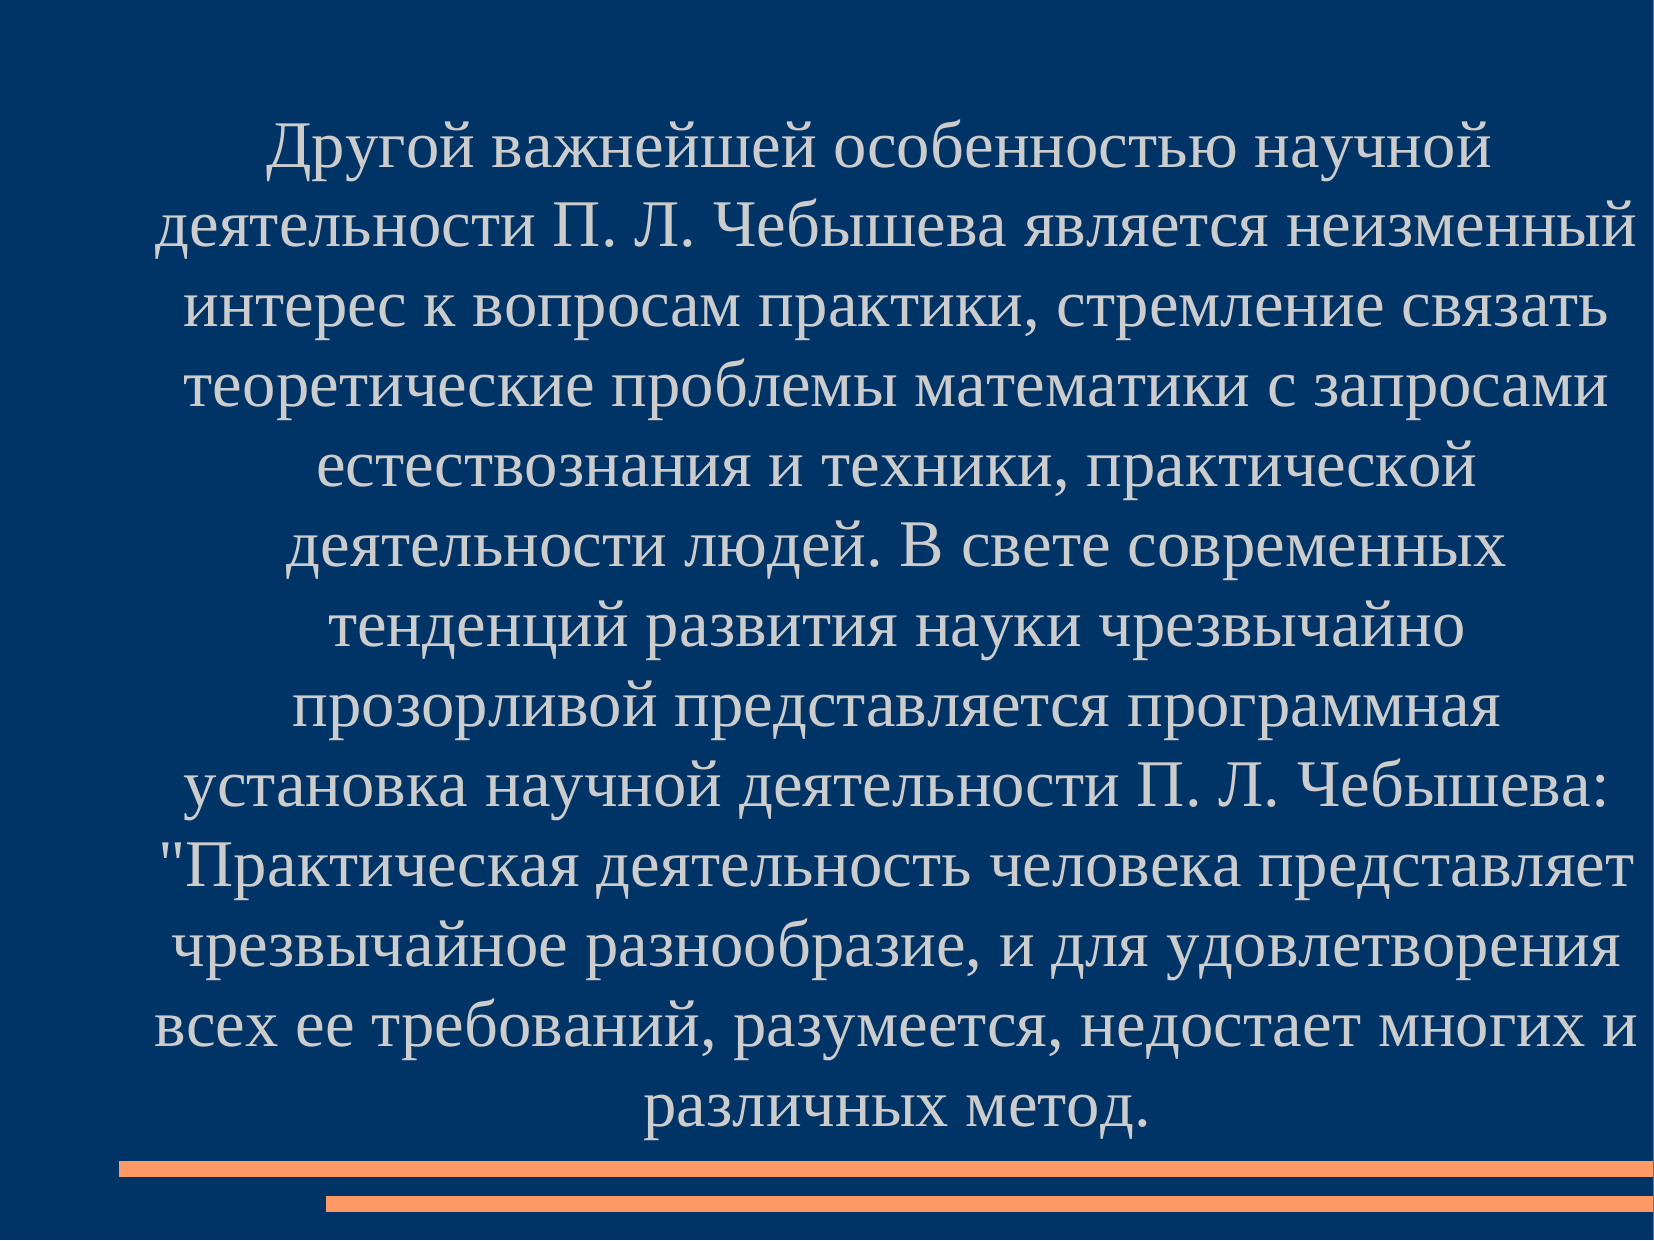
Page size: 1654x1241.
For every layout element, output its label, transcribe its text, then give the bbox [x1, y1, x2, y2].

subtitle Другой важнейшей особенностью научной деятельности П. Л. Чебышева является неизменный интерес к вопросам практики, стремление связать теоретические проблемы математики с запросами естествознания и техники, практической деятельности людей. В свете современных тенденций развития науки чрезвычайно прозорливой представляется программная установка научной деятельности П. Л. Чебышева: "Практическая деятельность человека представляет чрезвычайное разнообразие, и для удовлетворения всех ее требований, разумеется, недостает многих и различных метод. [0, 0, 1654, 1241]
